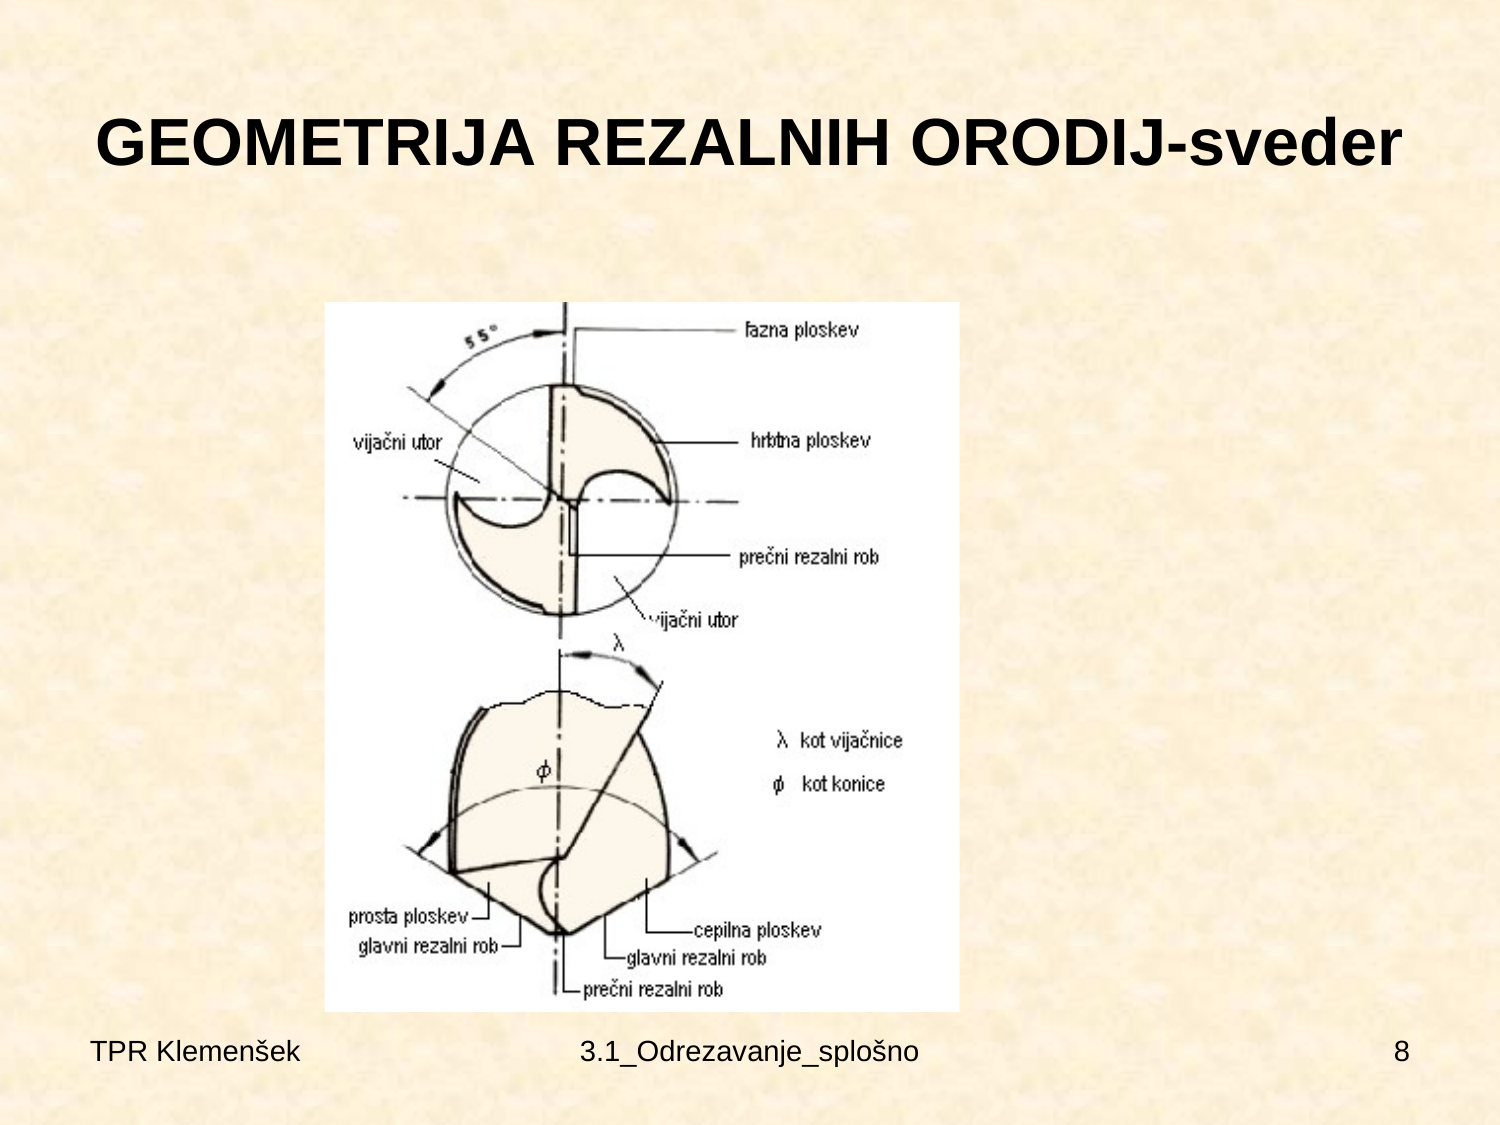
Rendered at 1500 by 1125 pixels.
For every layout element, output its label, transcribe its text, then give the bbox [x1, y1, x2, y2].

text_box <number> [1074, 1024, 1426, 1103]
picture [0, 0, 1500, 1125]
text_box TPR Klemenšek [74, 1024, 426, 1103]
title GEOMETRIJA REZALNIH ORODIJ-sveder [75, 45, 1426, 233]
text_box 3.1_Odrezavanje_splošno [512, 1024, 988, 1103]
